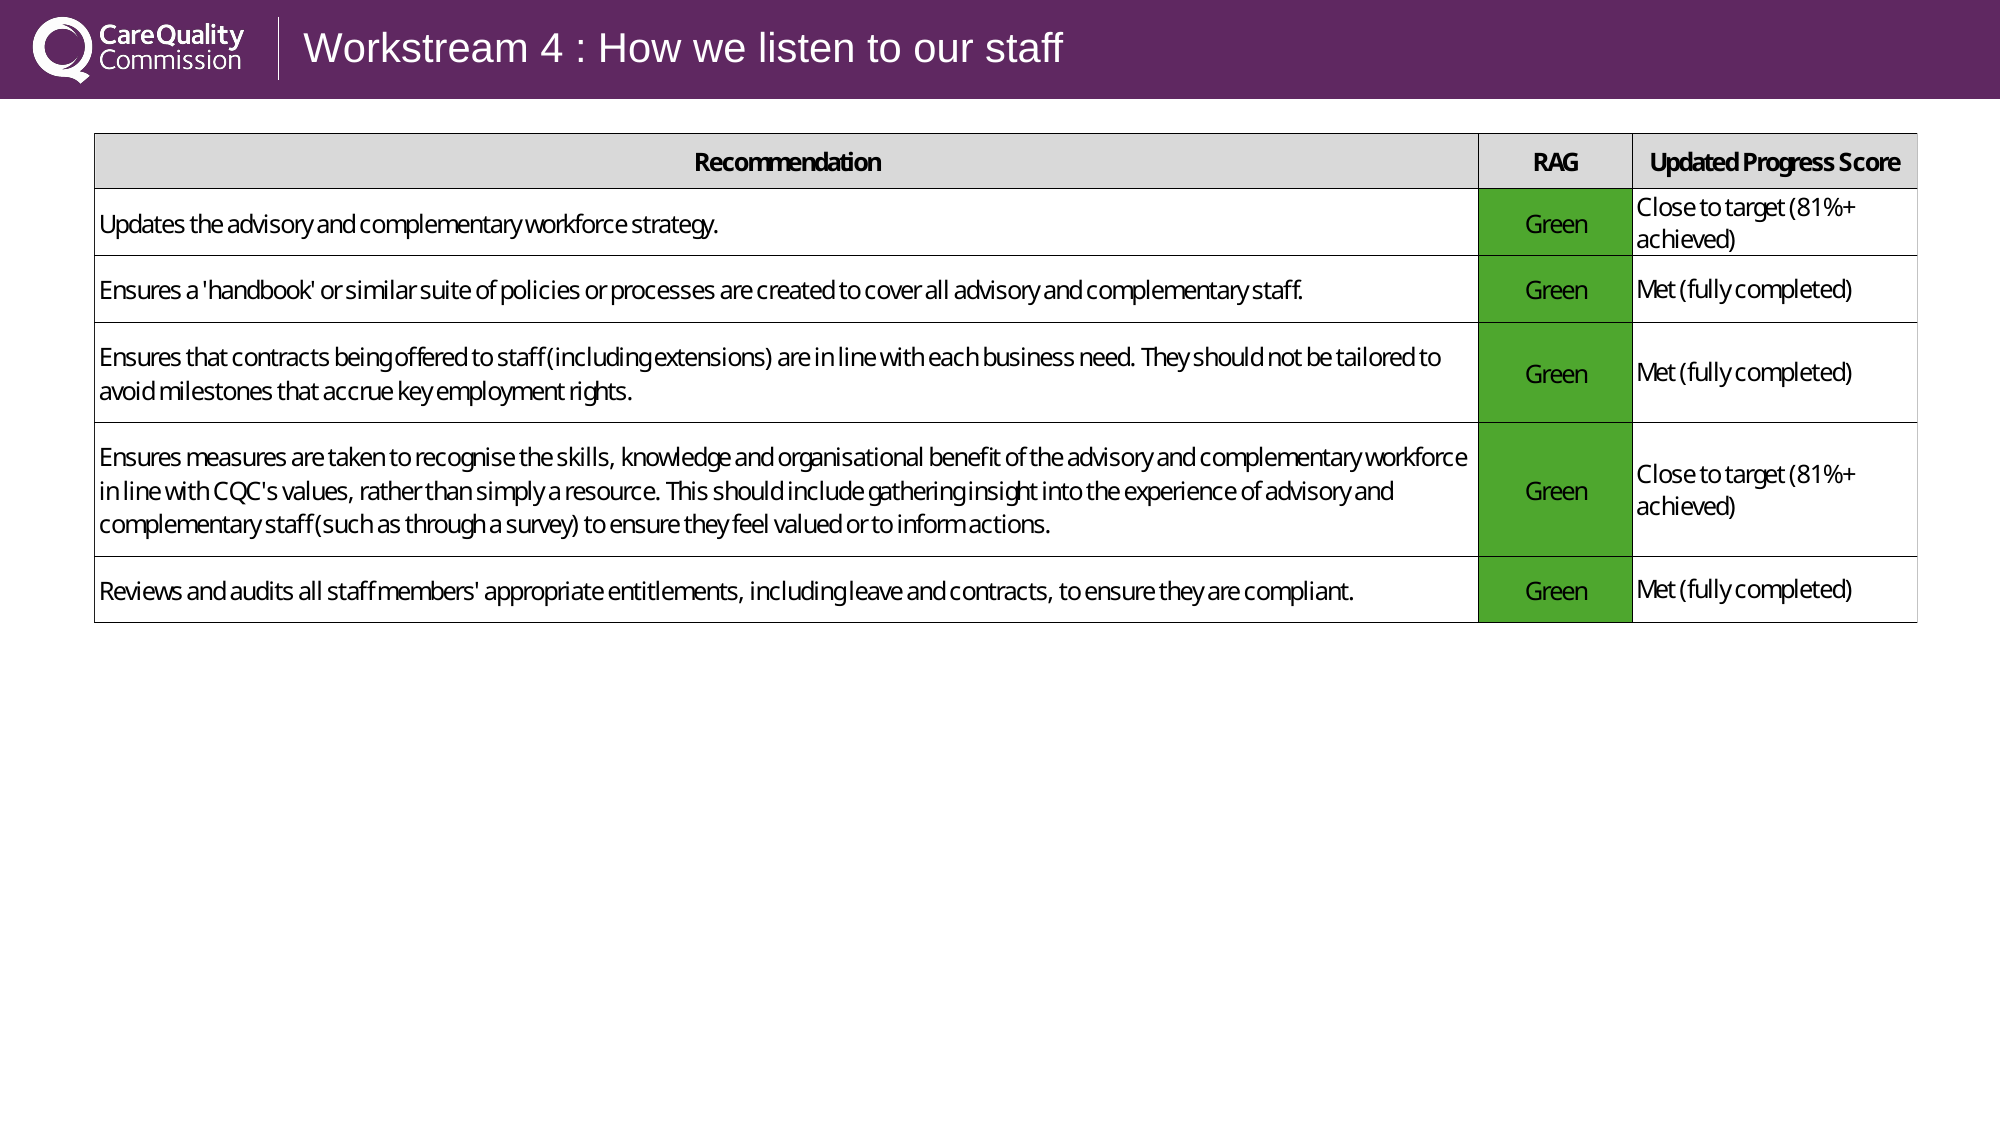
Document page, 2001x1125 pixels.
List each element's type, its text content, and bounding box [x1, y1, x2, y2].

picture [32, 16, 245, 84]
text_box [0, 0, 2000, 99]
picture [94, 133, 1918, 624]
text_box Workstream 4 : How we listen to our staff [288, 13, 1439, 80]
